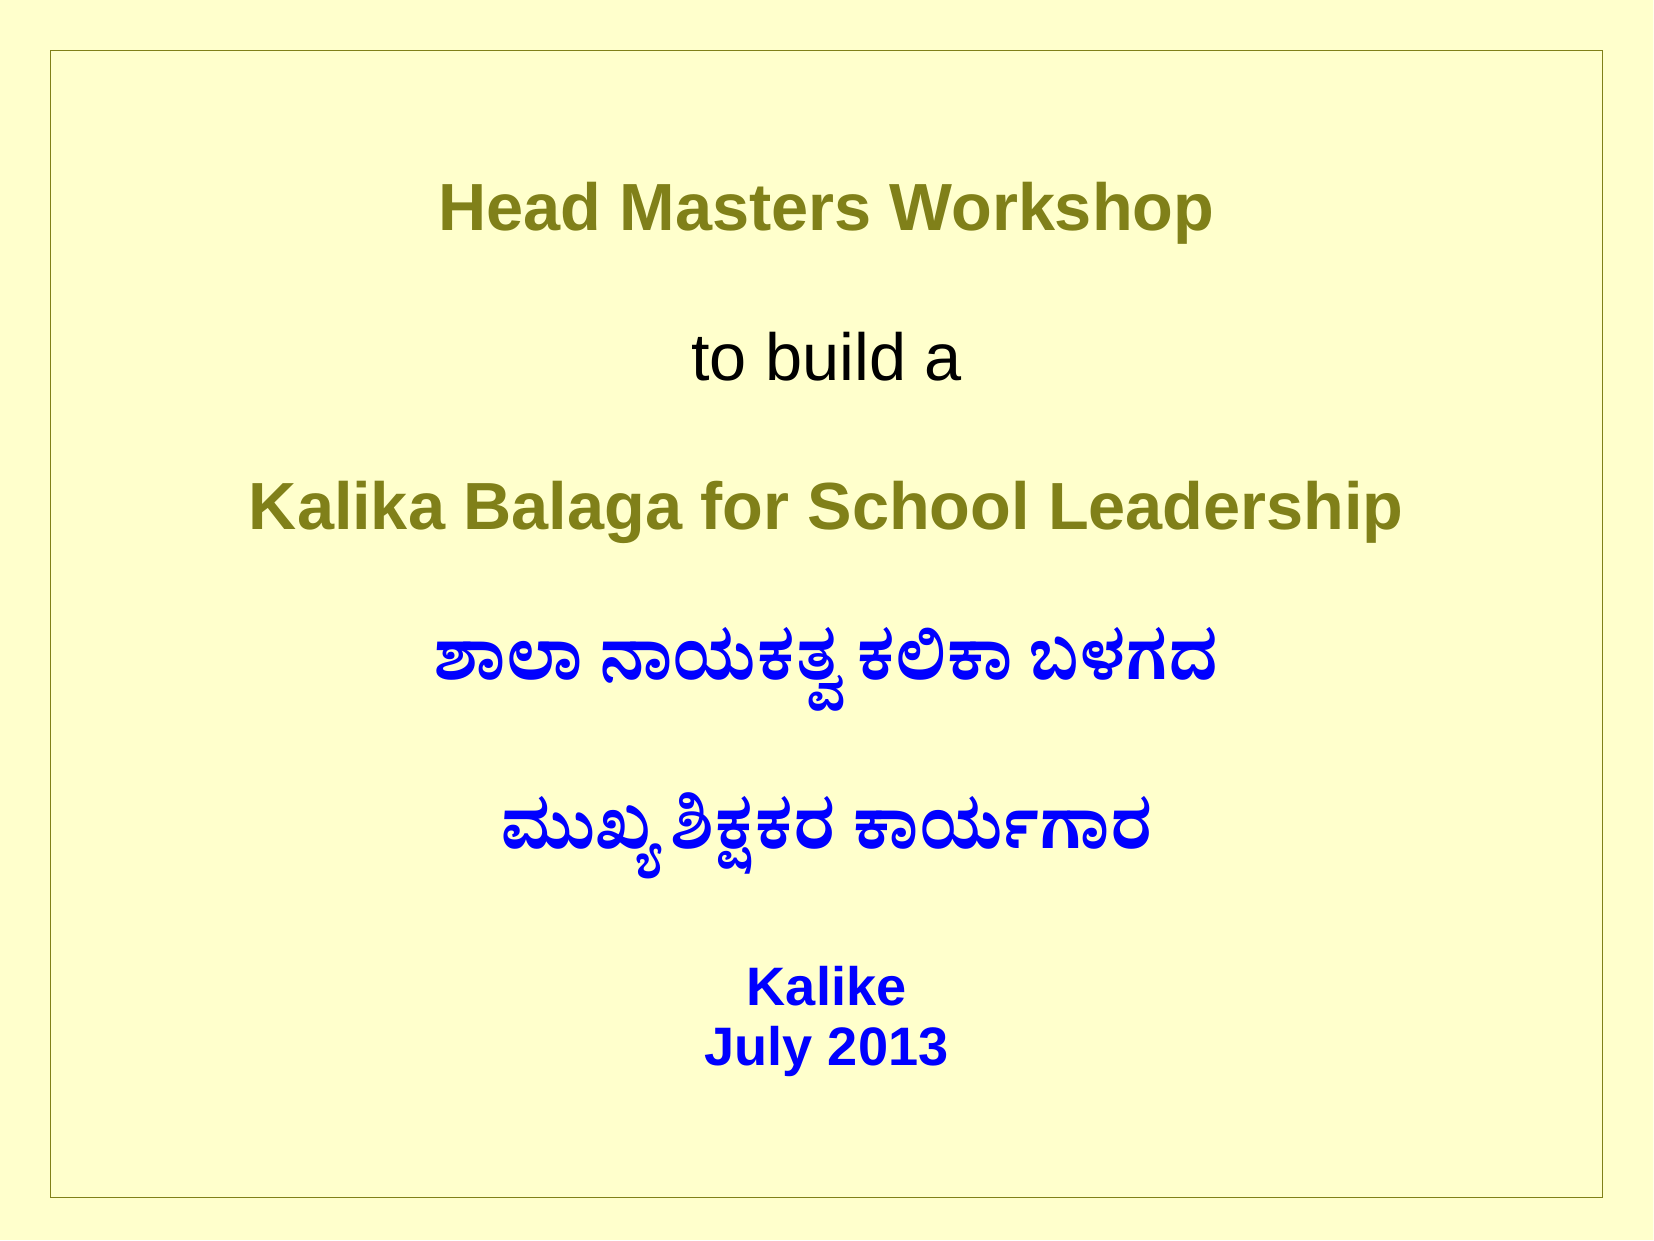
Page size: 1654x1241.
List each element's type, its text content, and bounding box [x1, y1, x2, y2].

subtitle Head Masters Workshop to build a Kalika Balaga for School Leadership ಶಾಲಾ ನಾಯಕತ್ವ ಕಲಿಕಾ ಬಳಗದ ಮುಖ್ಯ ಶಿಕ್ಷಕರ ಕಾರ್ಯಗಾರ Kalike July 2013 [50, 50, 1603, 1198]
